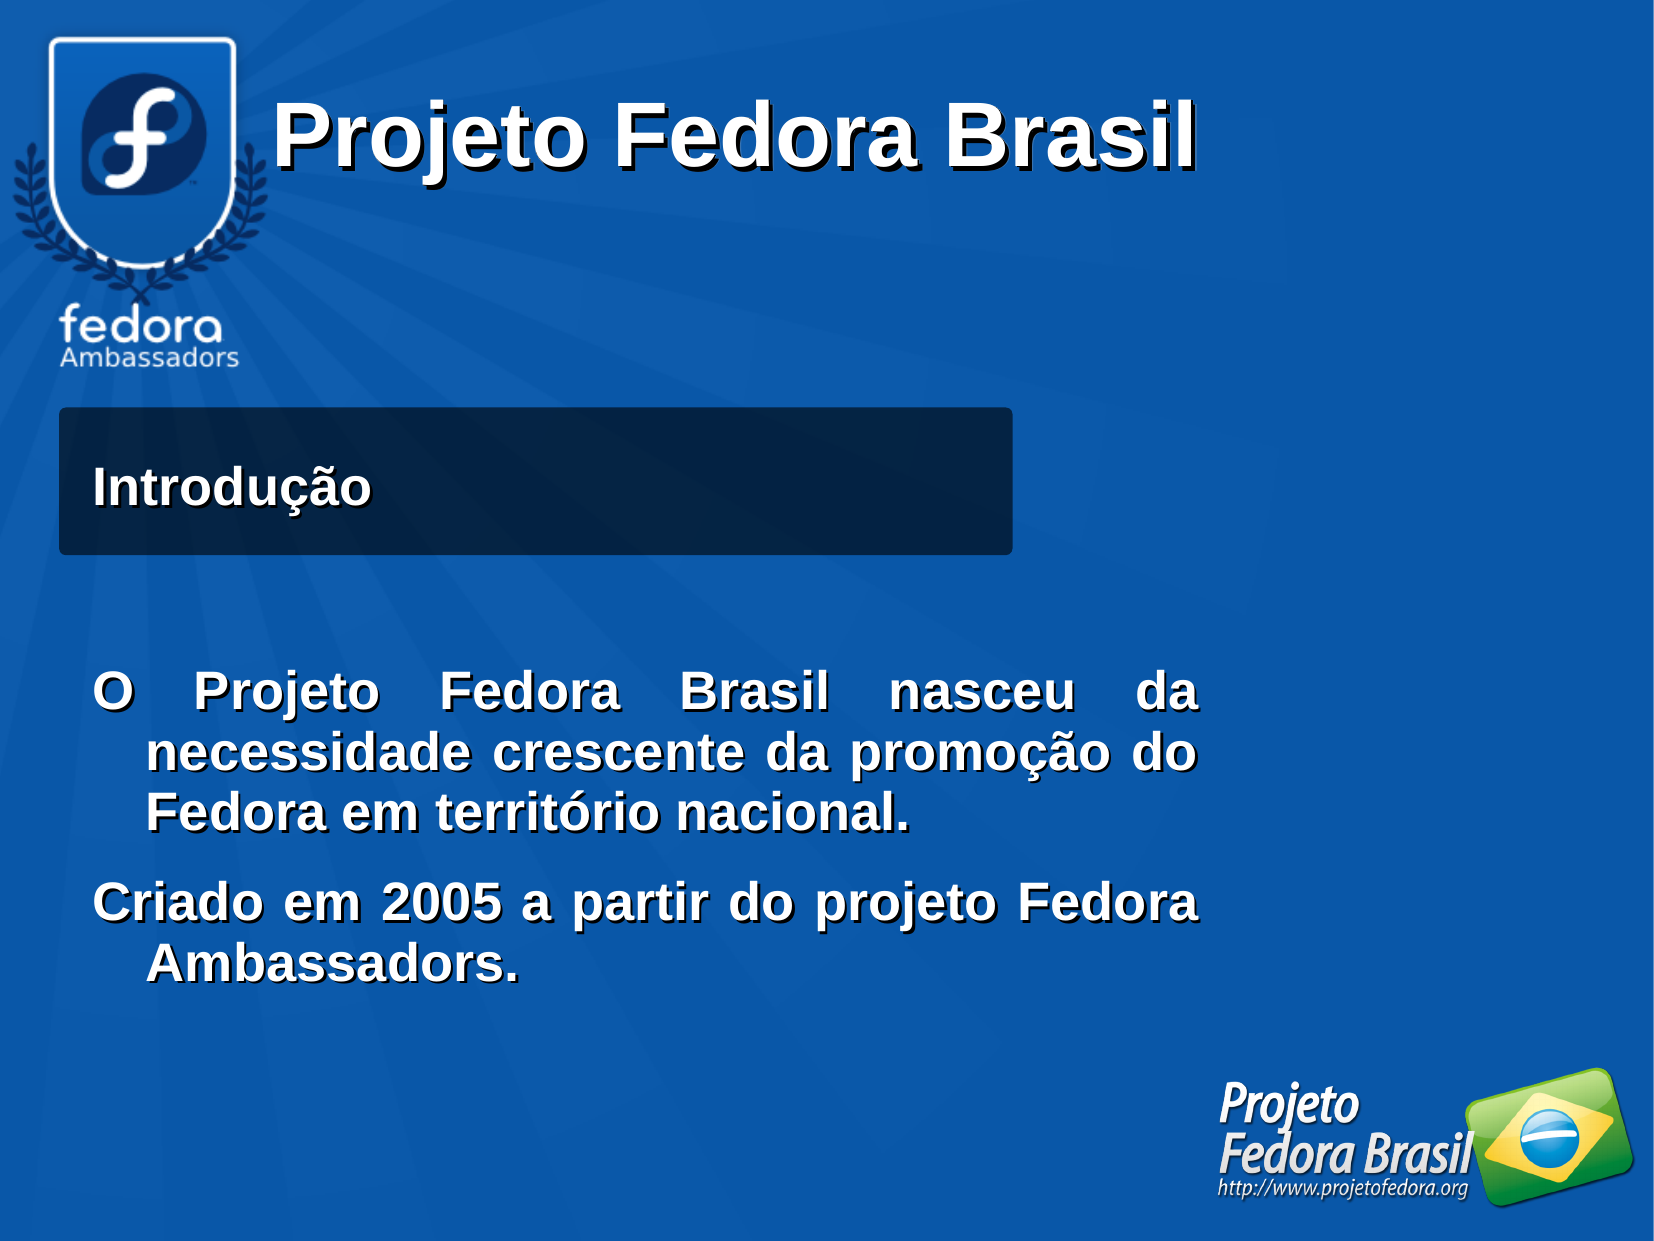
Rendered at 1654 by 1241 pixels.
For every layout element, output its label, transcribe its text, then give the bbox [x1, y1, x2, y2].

text_box [59, 407, 1013, 556]
picture [0, 0, 1654, 1241]
list Introdução O Projeto Fedora Brasil nasceu da necessidade crescente da promoção do Fedora em território nacional. Criado em 2005 a partir do projeto Fedora Ambassadors. [75, 456, 1201, 1241]
title Projeto Fedora Brasil [271, 39, 1654, 232]
